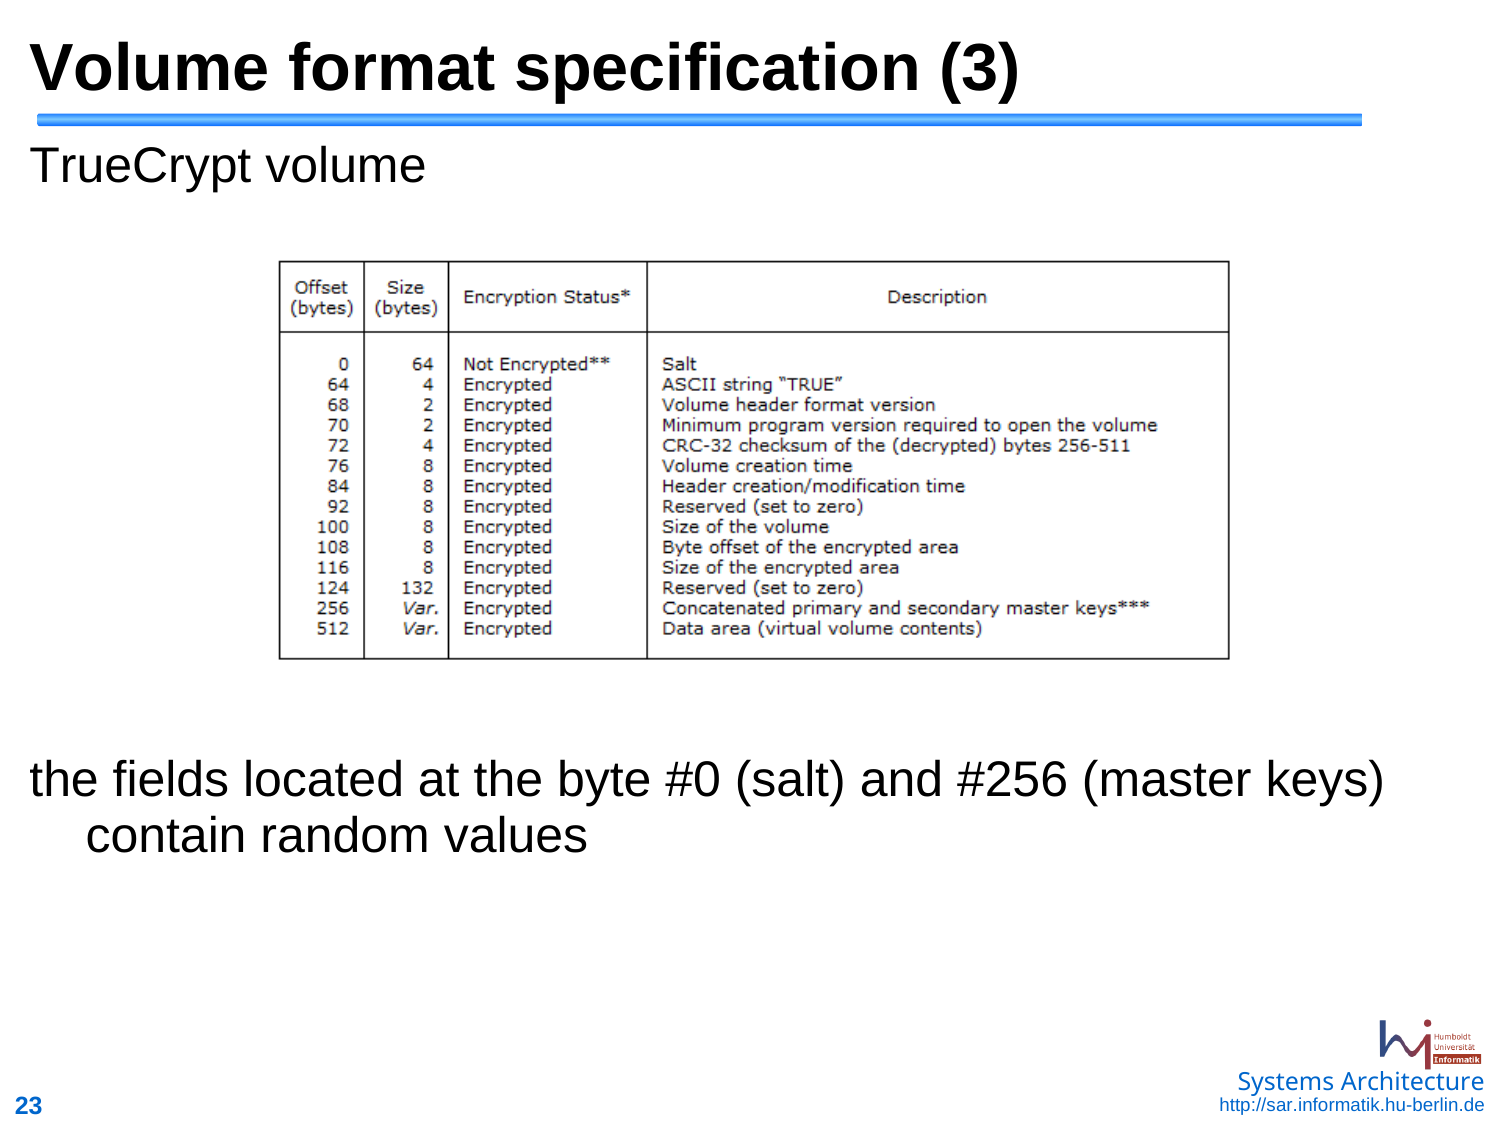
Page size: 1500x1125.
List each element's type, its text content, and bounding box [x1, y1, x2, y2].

title Volume format specification (3) [29, 26, 1500, 108]
list TrueCrypt volume the fields located at the byte #0 (salt) and #256 (master keys) contain random values [29, 137, 1500, 1044]
picture [276, 258, 1233, 663]
picture [1376, 1044, 1483, 1071]
